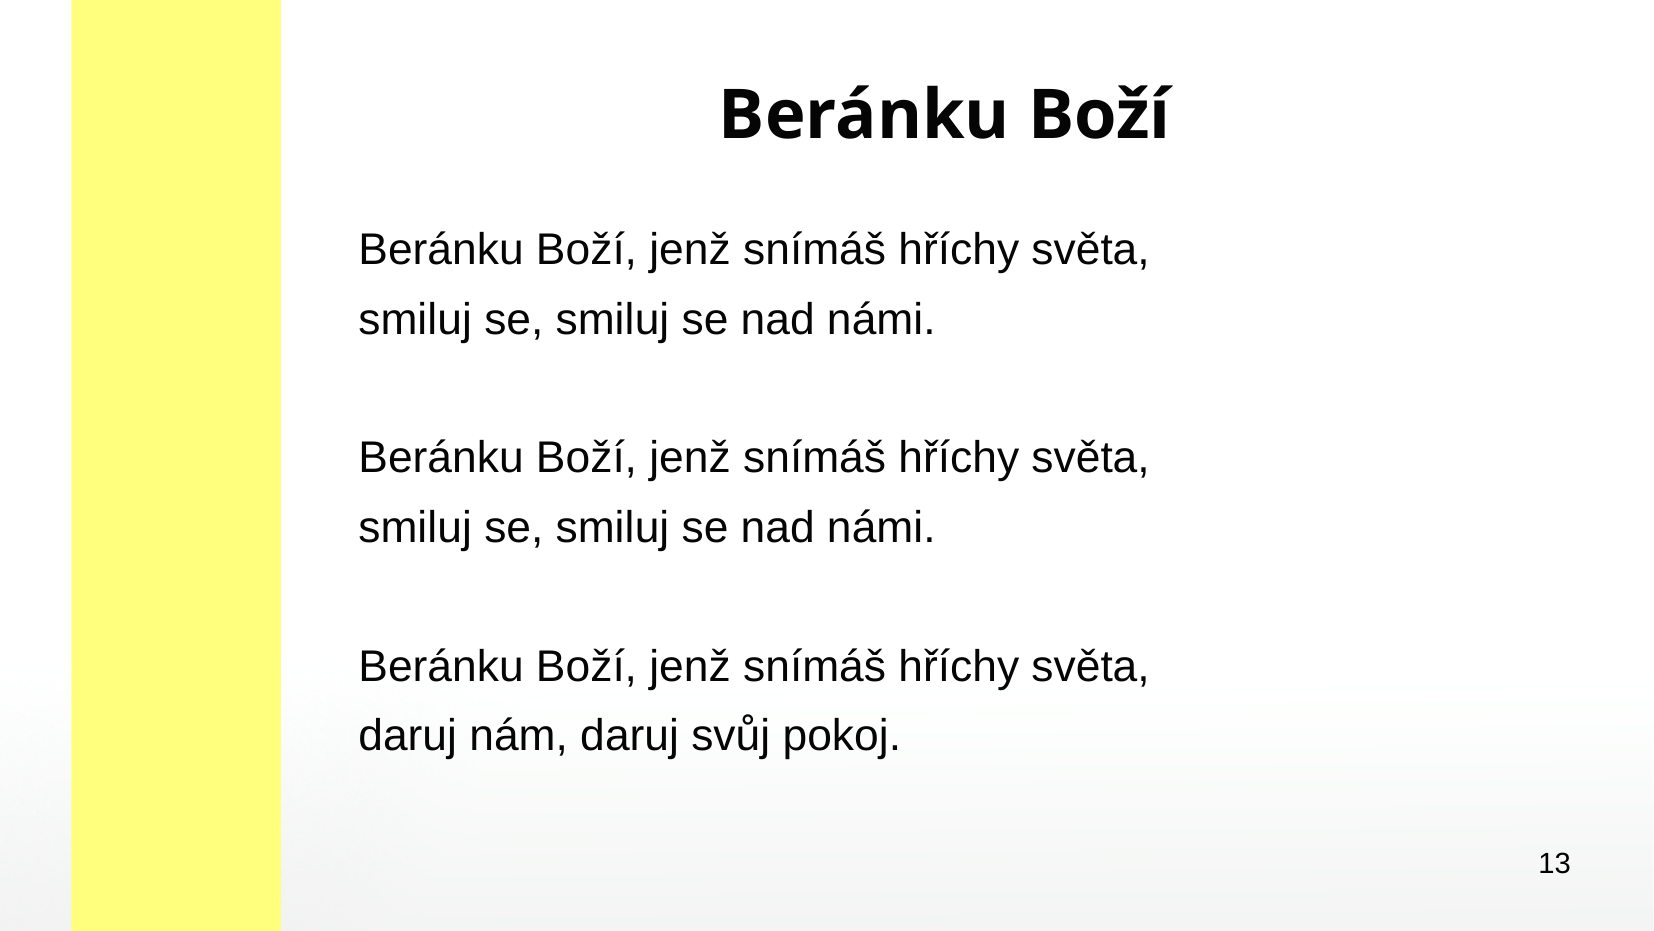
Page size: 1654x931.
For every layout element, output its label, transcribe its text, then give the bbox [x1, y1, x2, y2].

picture [0, 0, 1654, 931]
title Beránku Boží [295, 35, 1595, 189]
list Beránku Boží, jenž snímáš hříchy světa, smiluj se, smiluj se nad námi. Beránku Boží, jenž snímáš hříchy světa, smiluj se, smiluj se nad námi. Beránku Boží, jenž snímáš hříchy světa, daruj nám, daruj svůj pokoj. [295, 224, 1595, 764]
